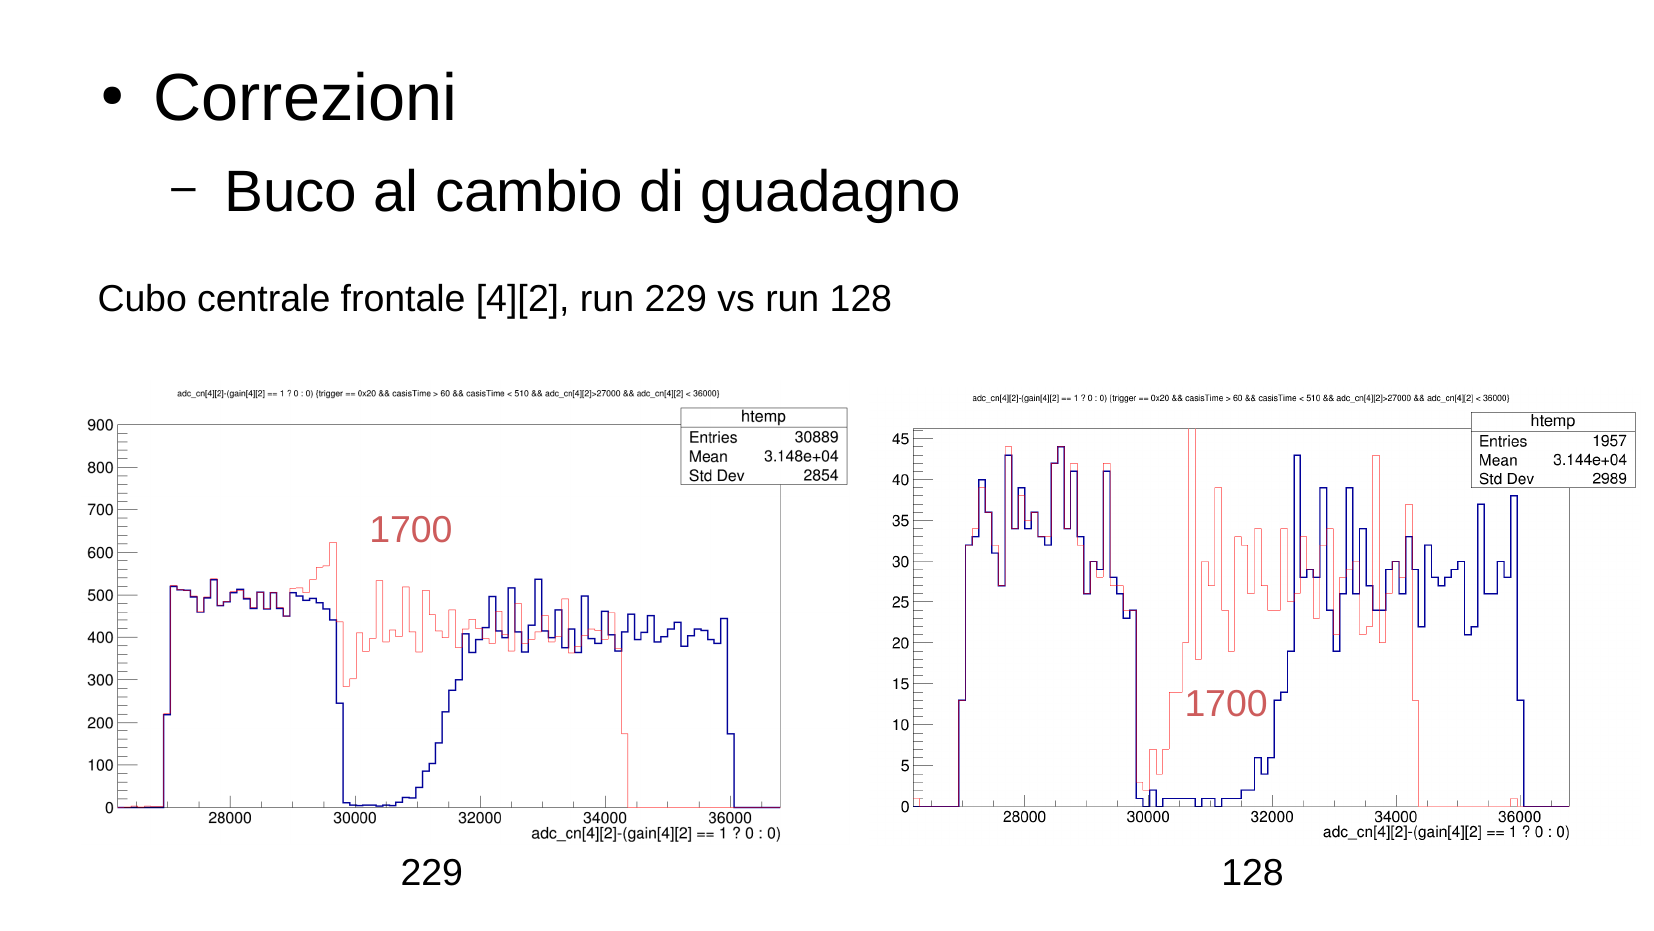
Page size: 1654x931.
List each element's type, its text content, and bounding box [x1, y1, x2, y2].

picture [81, 380, 850, 845]
text_box Cubo centrale frontale [4][2], run 229 vs run 128 [82, 270, 1006, 369]
text_box 1700 [1169, 675, 1320, 733]
list Correzioni Buco al cambio di guadagno [82, 60, 1571, 757]
picture [869, 387, 1641, 846]
text_box 128 [1206, 844, 1372, 901]
text_box 1700 [354, 500, 505, 558]
text_box 229 [385, 844, 551, 901]
